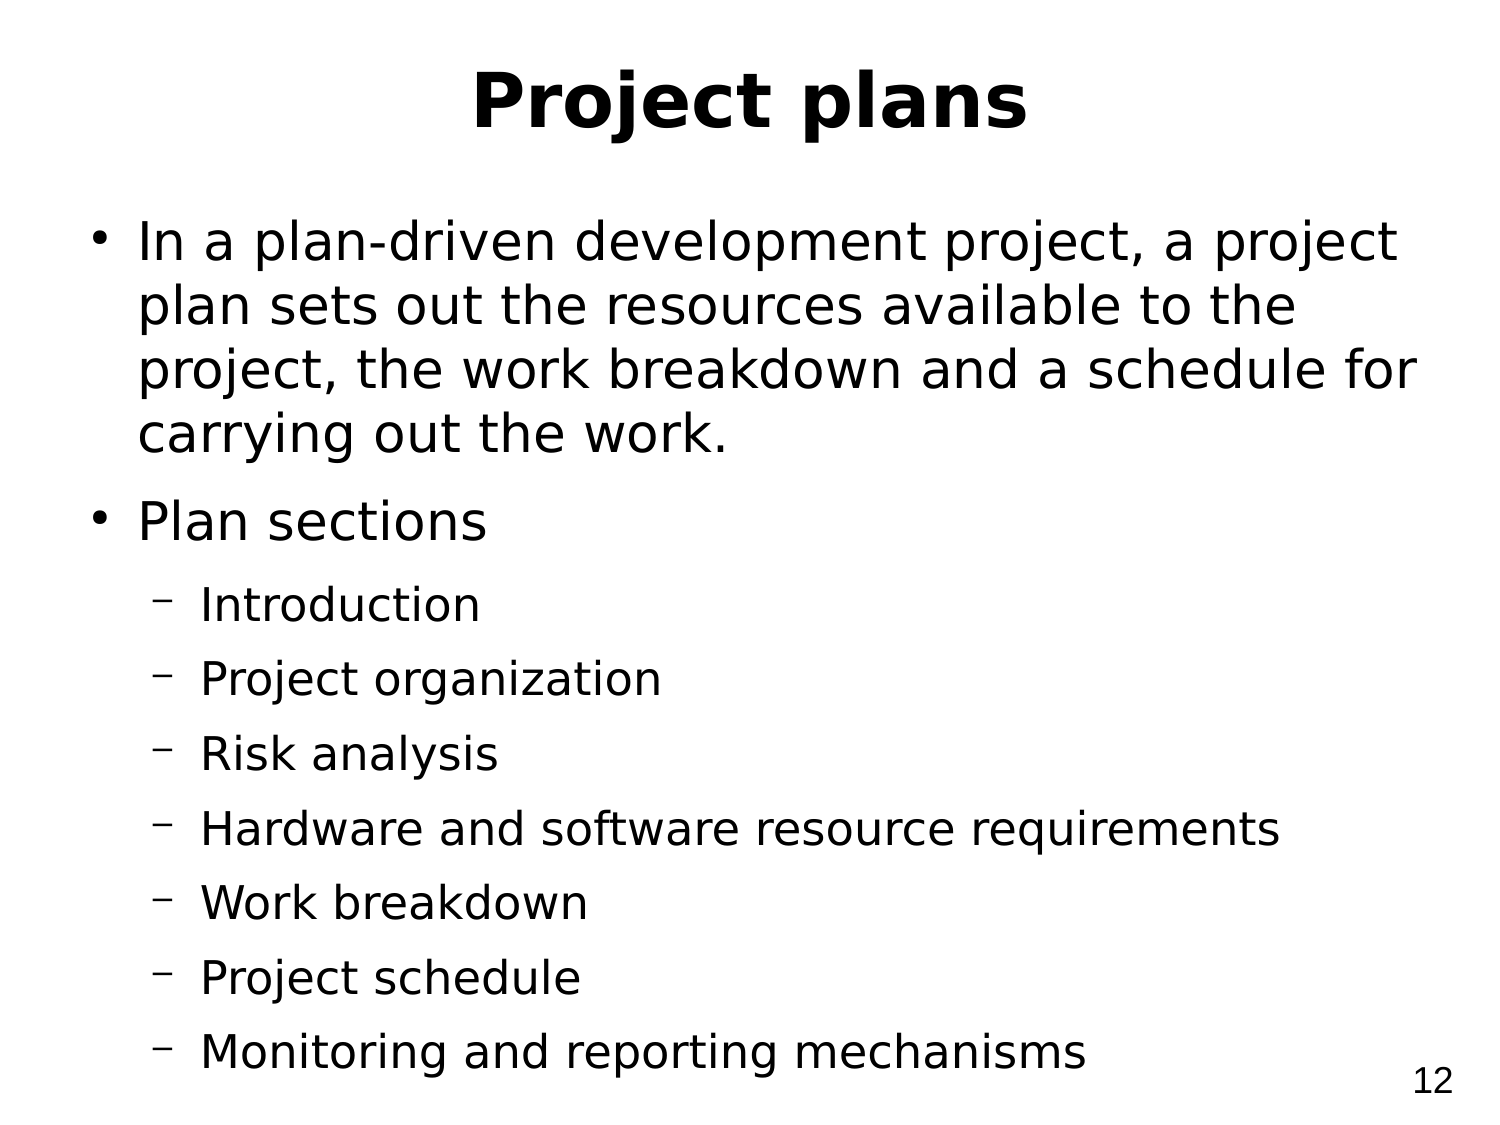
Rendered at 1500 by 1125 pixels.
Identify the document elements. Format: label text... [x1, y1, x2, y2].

title Project plans [75, 44, 1425, 177]
list In a plan-driven development project, a project plan sets out the resources available to the project, the work breakdown and a schedule for carrying out the work. Plan sections Introduction Project organization Risk analysis Hardware and software resource requirements Work breakdown Project schedule Monitoring and reporting mechanisms [75, 206, 1425, 1093]
